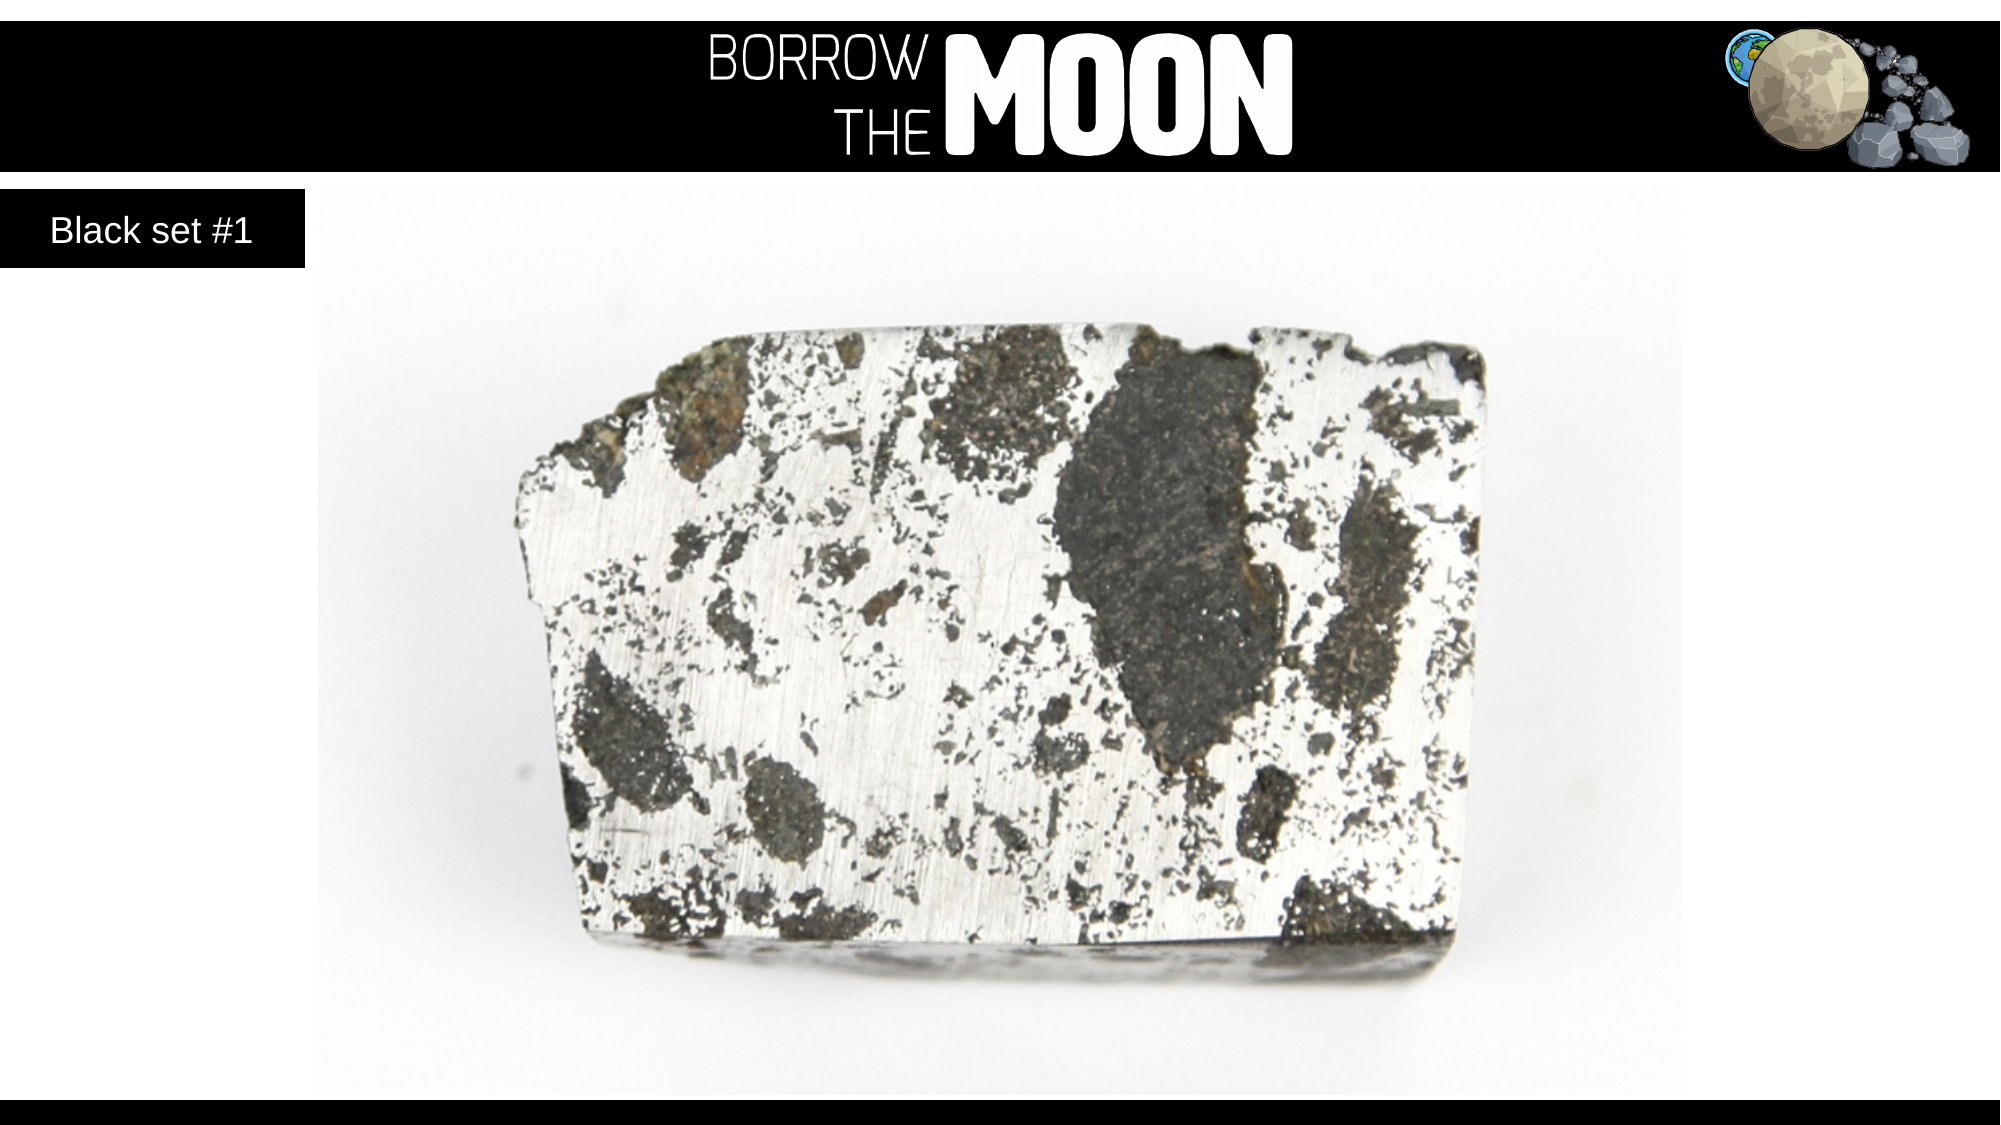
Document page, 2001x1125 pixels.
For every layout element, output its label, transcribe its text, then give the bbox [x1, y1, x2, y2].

text_box Black set #1 [0, 189, 305, 268]
picture [318, 185, 1682, 1095]
